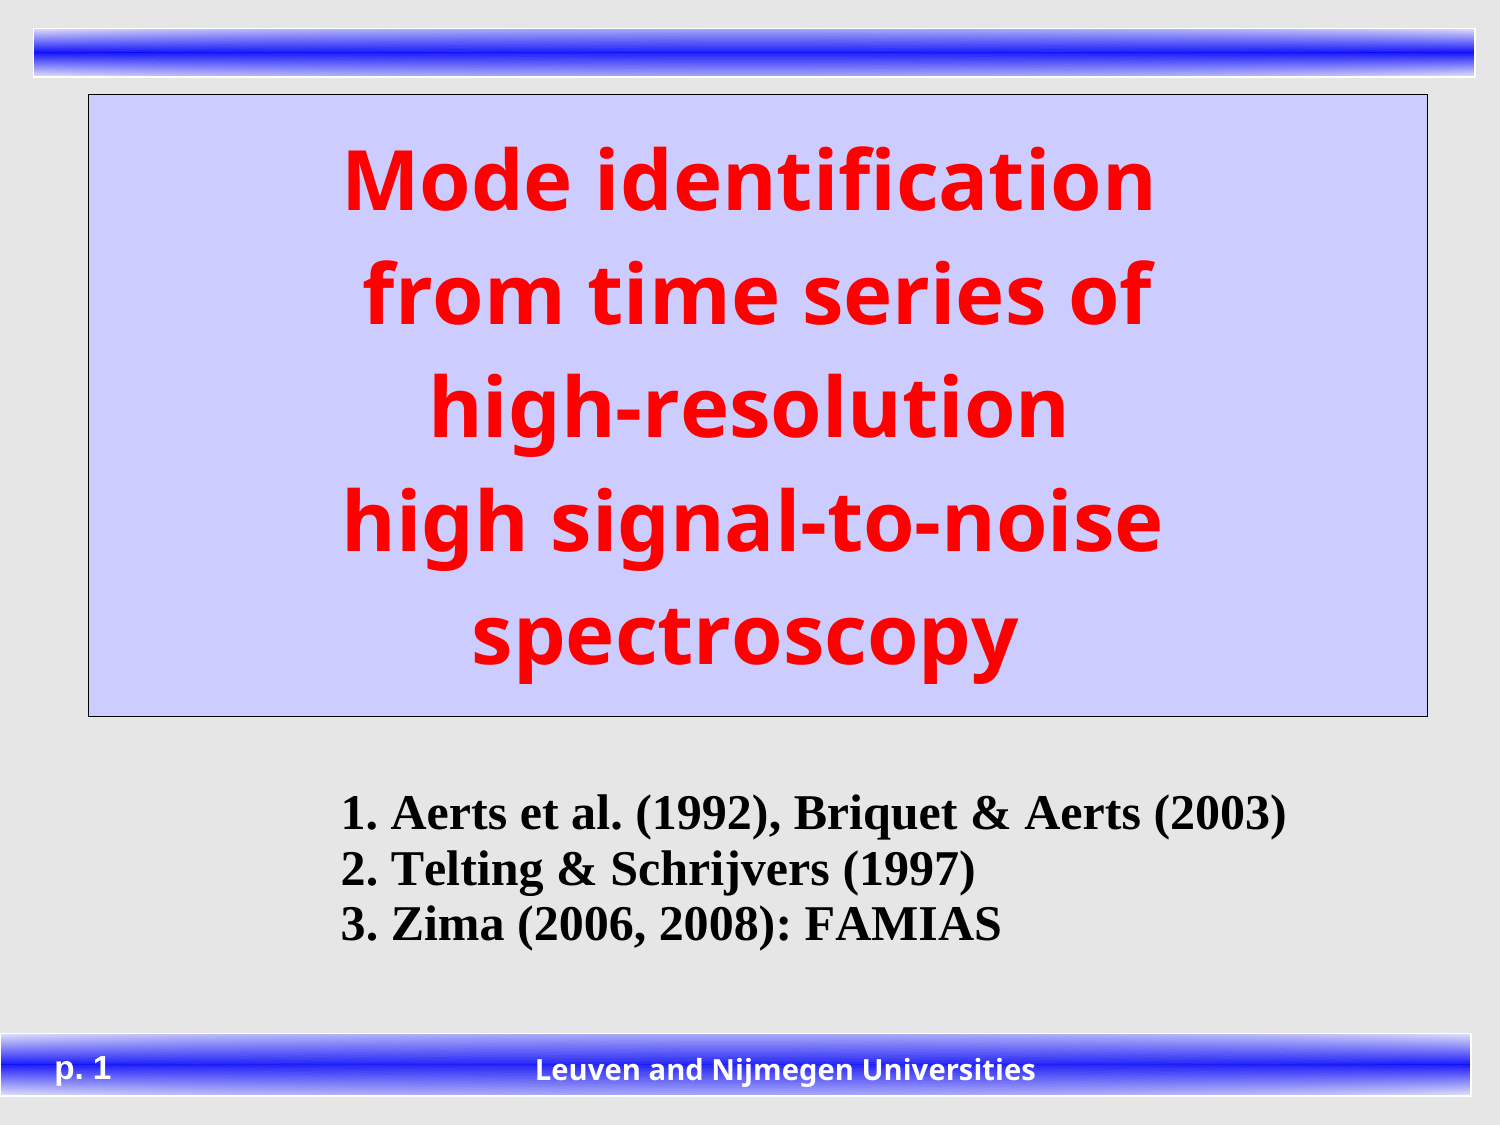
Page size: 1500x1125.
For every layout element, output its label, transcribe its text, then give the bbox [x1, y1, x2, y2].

title [61, 8, 1500, 139]
text_box 1. Aerts et al. (1992), Briquet & Aerts (2003) 2. Telting & Schrijvers (1997) 3. Zima (2006, 2008): FAMIAS [40, 785, 1500, 1060]
title Moment method: Briquet & Aerts (2003) [1034, 1070, 1470, 1074]
text_box Mode identification from time series of high-resolution high signal-to-noise spectroscopy [88, 94, 1428, 717]
